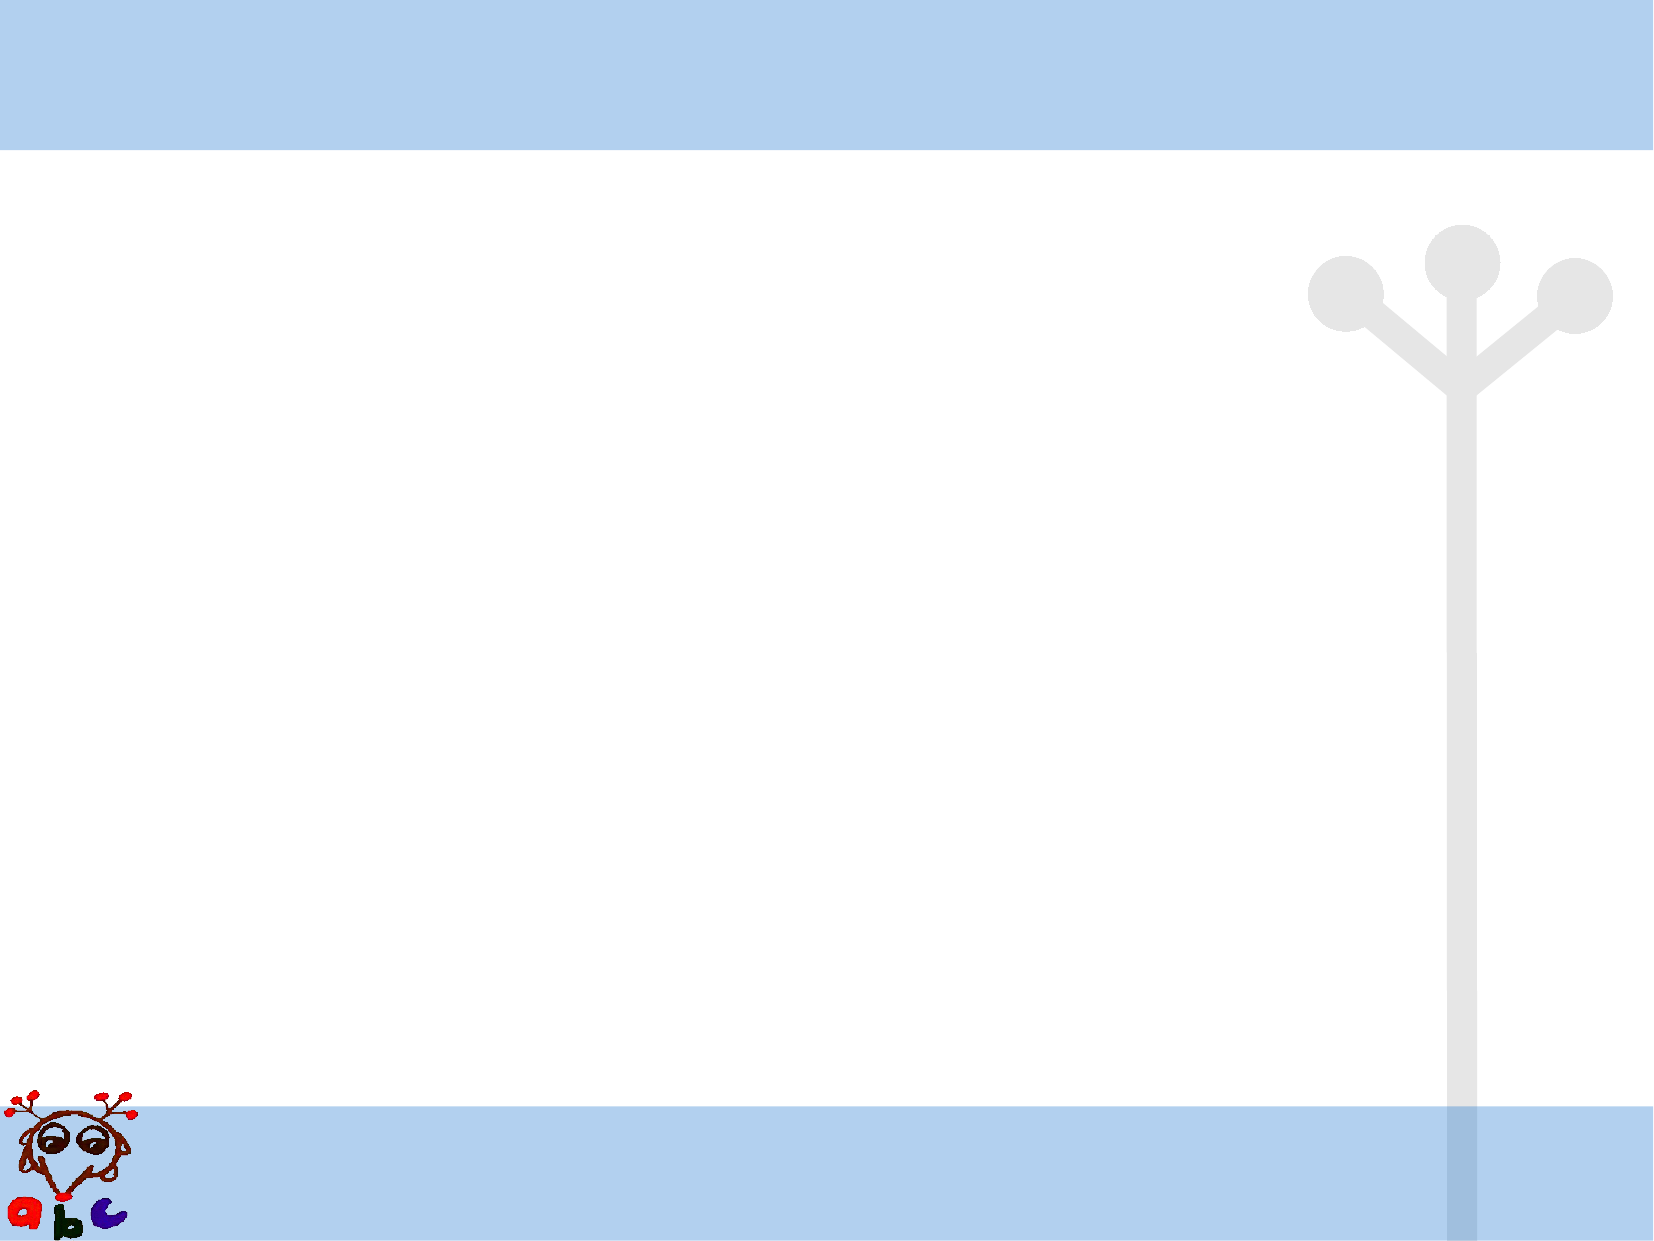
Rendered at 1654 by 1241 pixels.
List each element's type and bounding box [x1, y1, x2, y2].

picture [0, 1088, 139, 1241]
